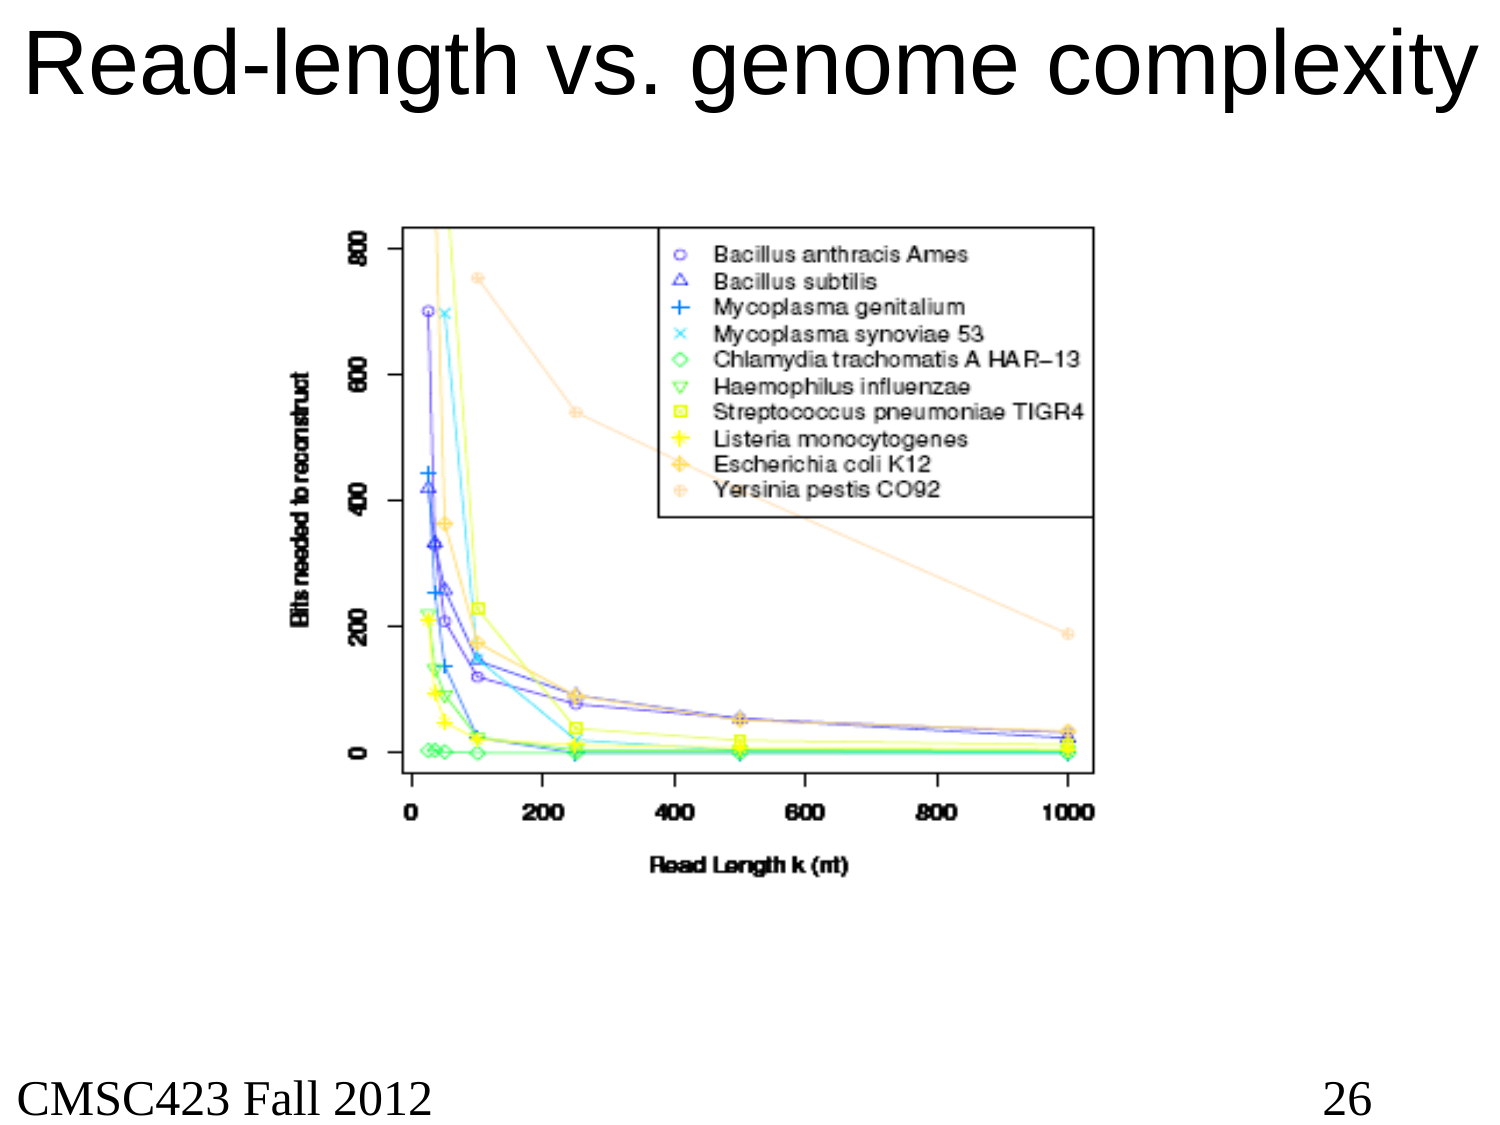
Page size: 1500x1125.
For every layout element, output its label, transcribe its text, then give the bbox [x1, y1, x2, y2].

picture [272, 160, 1193, 907]
title Read-length vs. genome complexity [19, 9, 1485, 116]
